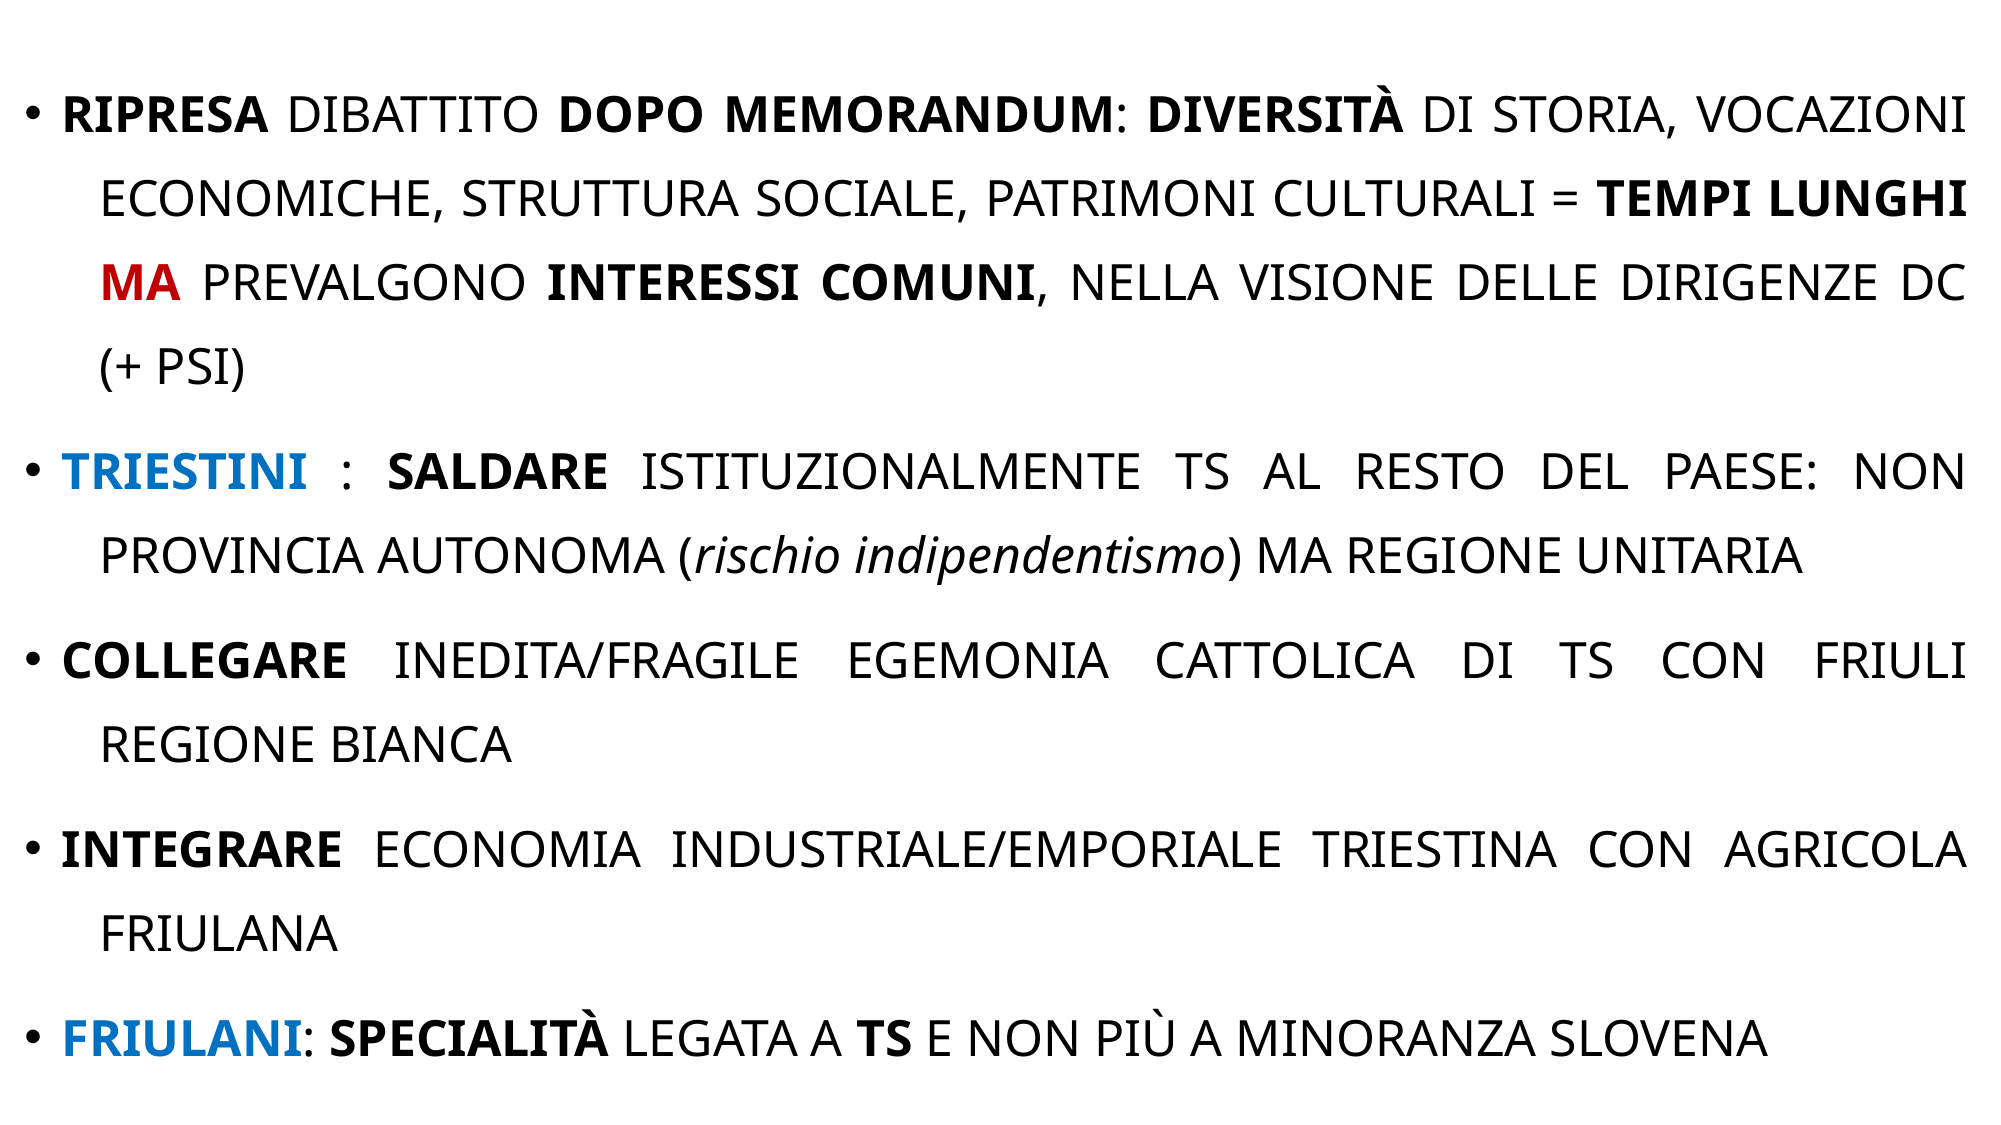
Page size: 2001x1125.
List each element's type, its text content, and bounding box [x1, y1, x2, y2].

list RIPRESA DIBATTITO DOPO MEMORANDUM: DIVERSITÀ DI STORIA, VOCAZIONI ECONOMICHE, STRUTTURA SOCIALE, PATRIMONI CULTURALI = TEMPI LUNGHI MA PREVALGONO INTERESSI COMUNI, NELLA VISIONE DELLE DIRIGENZE DC (+ PSI) TRIESTINI : SALDARE ISTITUZIONALMENTE TS AL RESTO DEL PAESE: NON PROVINCIA AUTONOMA (rischio indipendentismo) MA REGIONE UNITARIA COLLEGARE INEDITA/FRAGILE EGEMONIA CATTOLICA DI TS CON FRIULI REGIONE BIANCA INTEGRARE ECONOMIA INDUSTRIALE/EMPORIALE TRIESTINA CON AGRICOLA FRIULANA FRIULANI: SPECIALITÀ LEGATA A TS E NON PIÙ A MINORANZA SLOVENA [9, 51, 1983, 1101]
